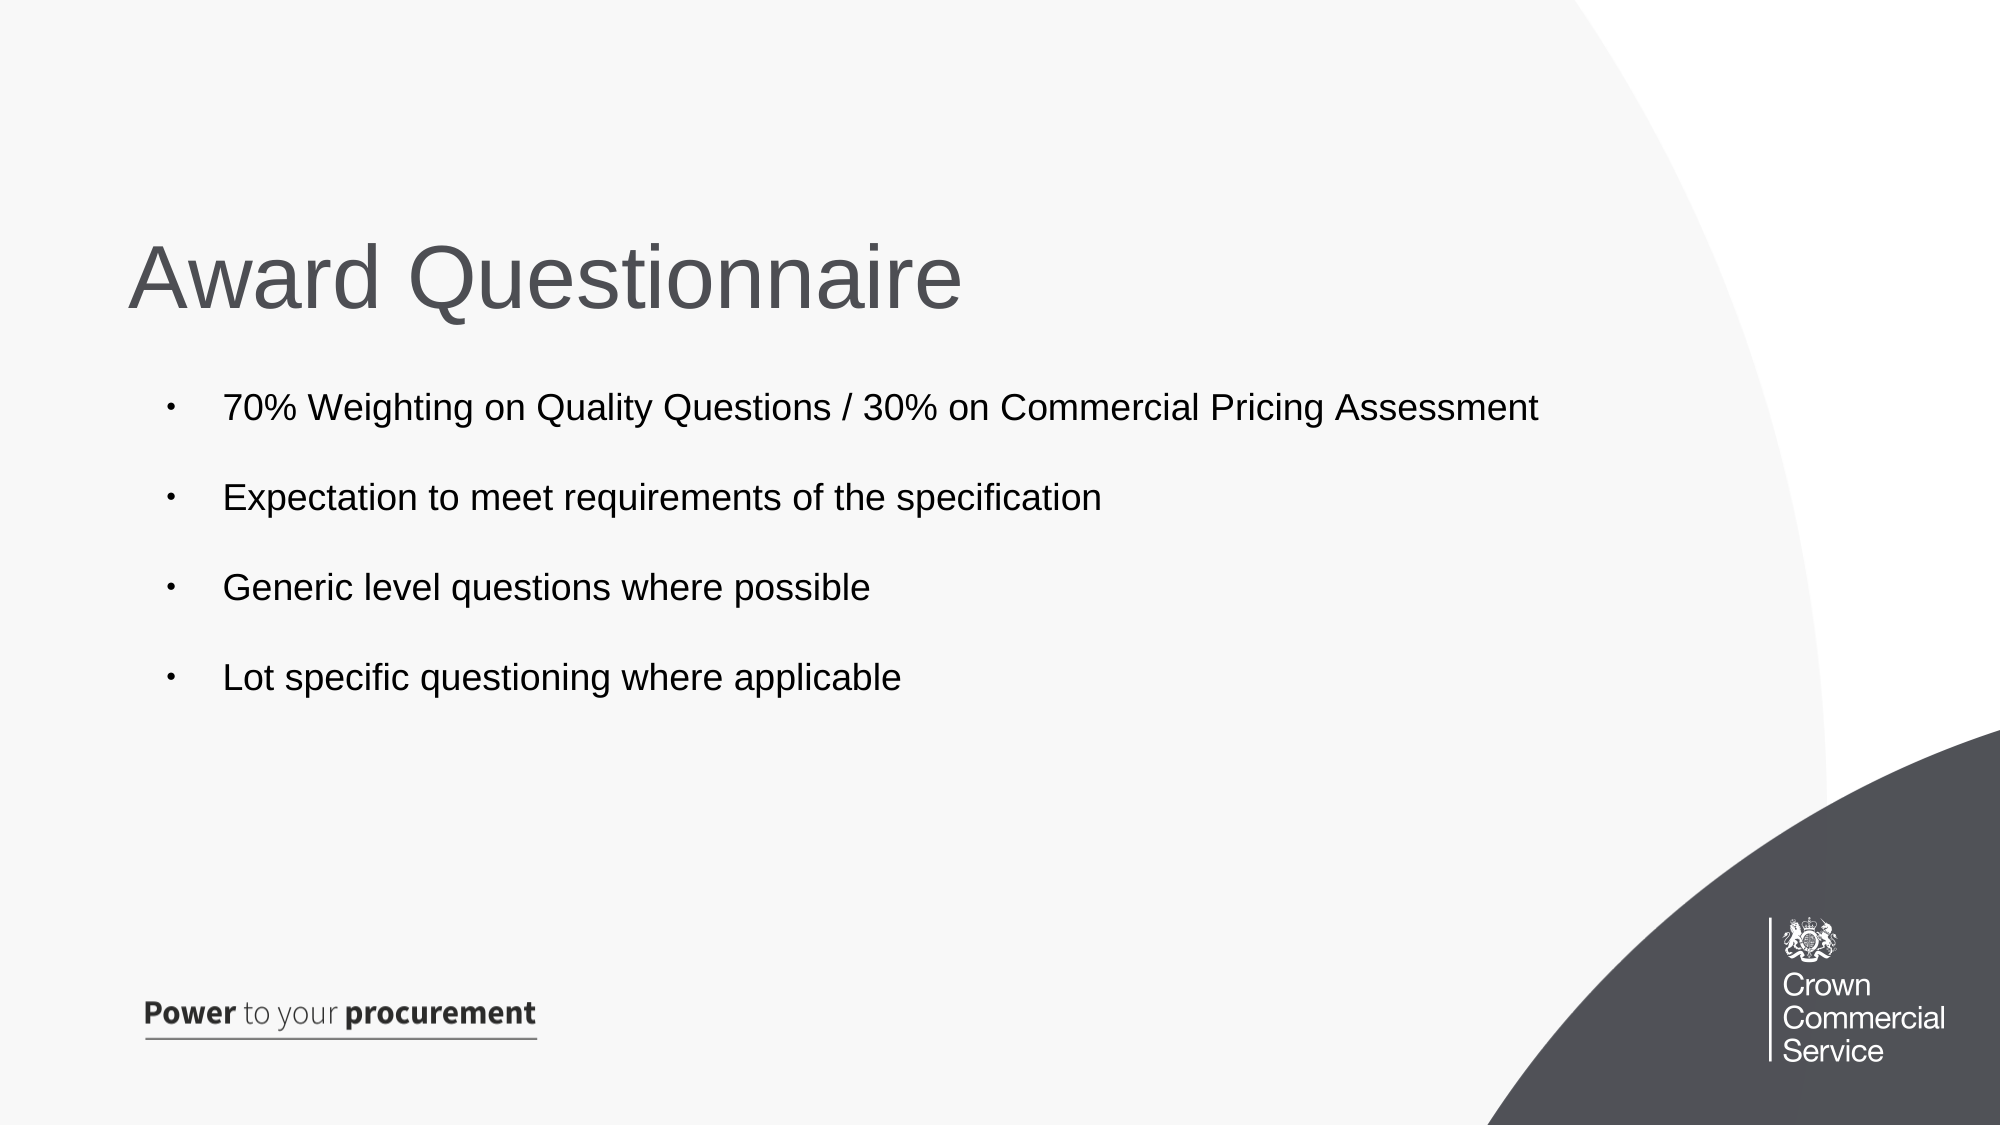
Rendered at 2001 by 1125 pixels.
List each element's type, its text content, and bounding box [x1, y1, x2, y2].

subtitle 70% Weighting on Quality Questions / 30% on Commercial Pricing Assessment Expectation to meet requirements of the specification Generic level questions where possible Lot specific questioning where applicable [128, 383, 1581, 1063]
title Award Questionnaire [128, 219, 1922, 358]
